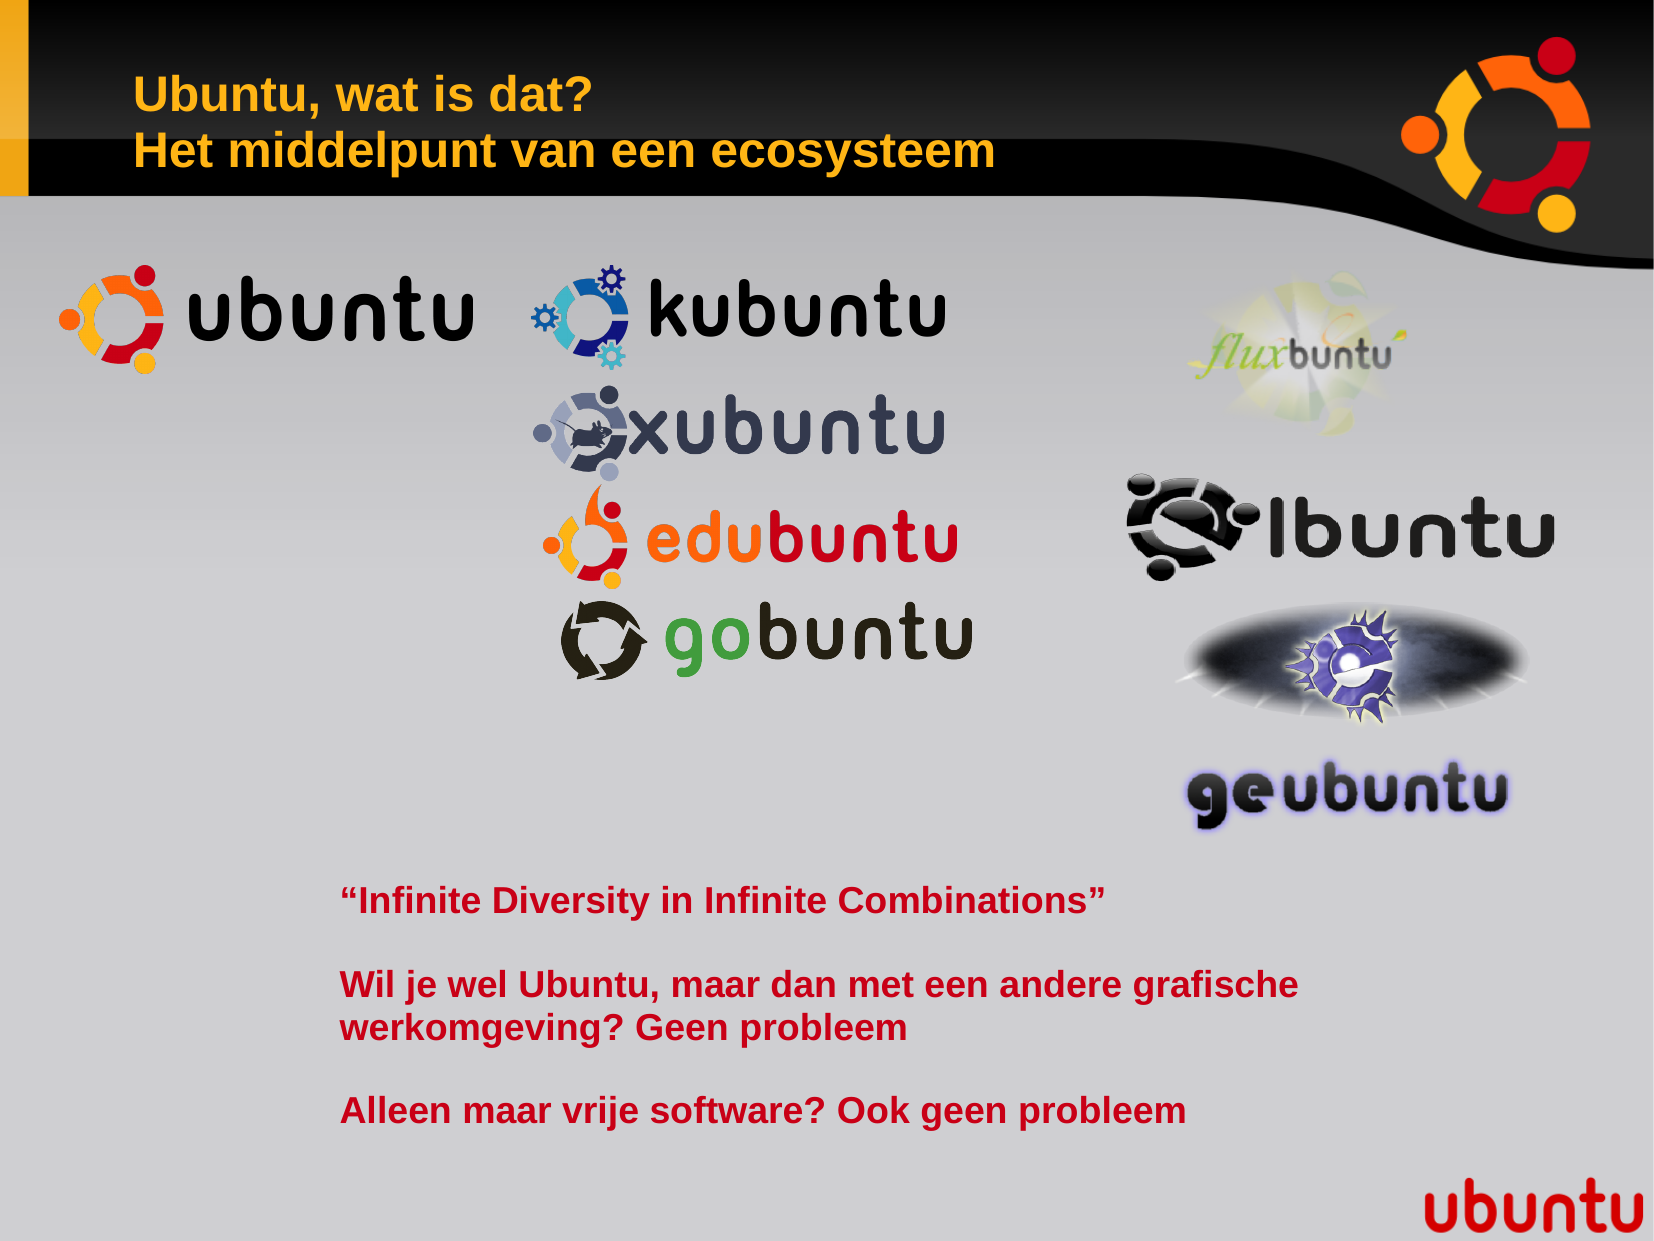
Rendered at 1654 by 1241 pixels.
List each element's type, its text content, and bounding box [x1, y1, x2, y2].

picture [0, 0, 1654, 1241]
text_box Ubuntu, wat is dat? Het middelpunt van een ecosysteem [118, 59, 1294, 188]
text_box “Infinite Diversity in Infinite Combinations” Wil je wel Ubuntu, maar dan met een andere grafische werkomgeving? Geen probleem Alleen maar vrije software? Ook geen probleem [324, 872, 1329, 1147]
